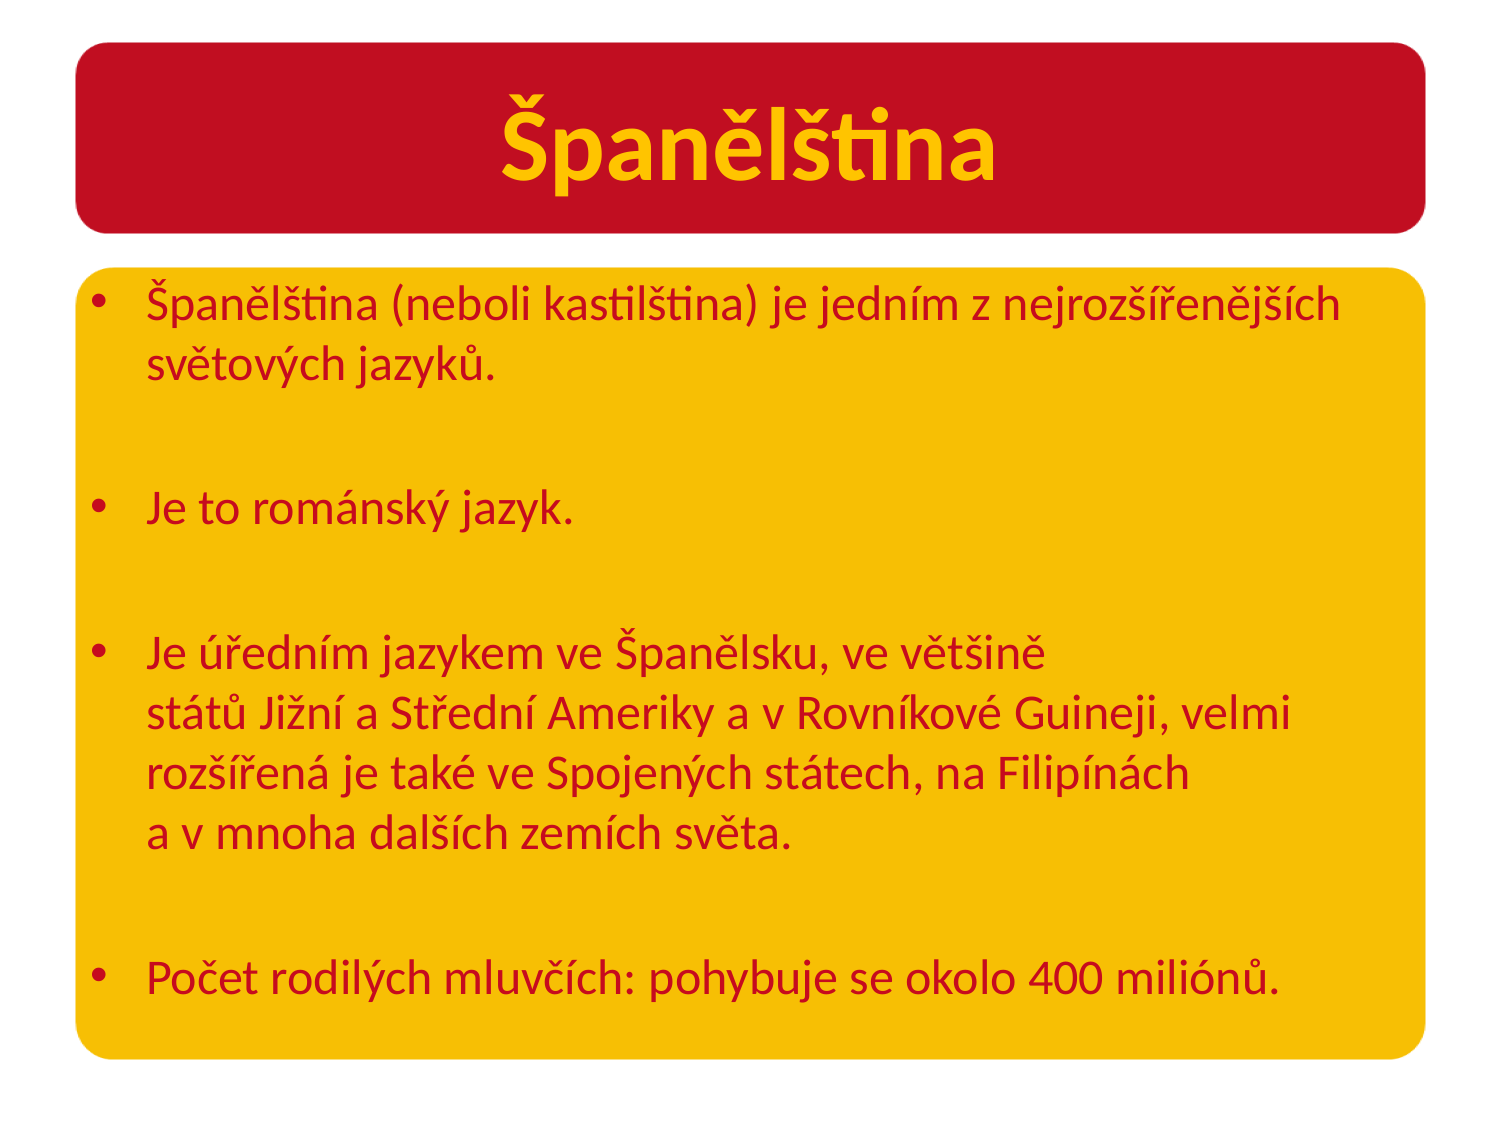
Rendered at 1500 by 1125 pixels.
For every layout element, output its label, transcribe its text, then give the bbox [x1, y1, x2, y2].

list Španělština (neboli kastilština) je jedním z nejrozšířenějších světových jazyků. Je to románský jazyk. Je úředním jazykem ve Španělsku, ve většině států Jižní a Střední Ameriky a v Rovníkové Guineji, velmi rozšířená je také ve Spojených státech, na Filipínách a v mnoha dalších zemích světa. Počet rodilých mluvčích: pohybuje se okolo 400 miliónů. [75, 262, 1426, 1059]
picture [73, 265, 1427, 1061]
picture [73, 40, 1427, 235]
title Španělština [75, 45, 1426, 233]
